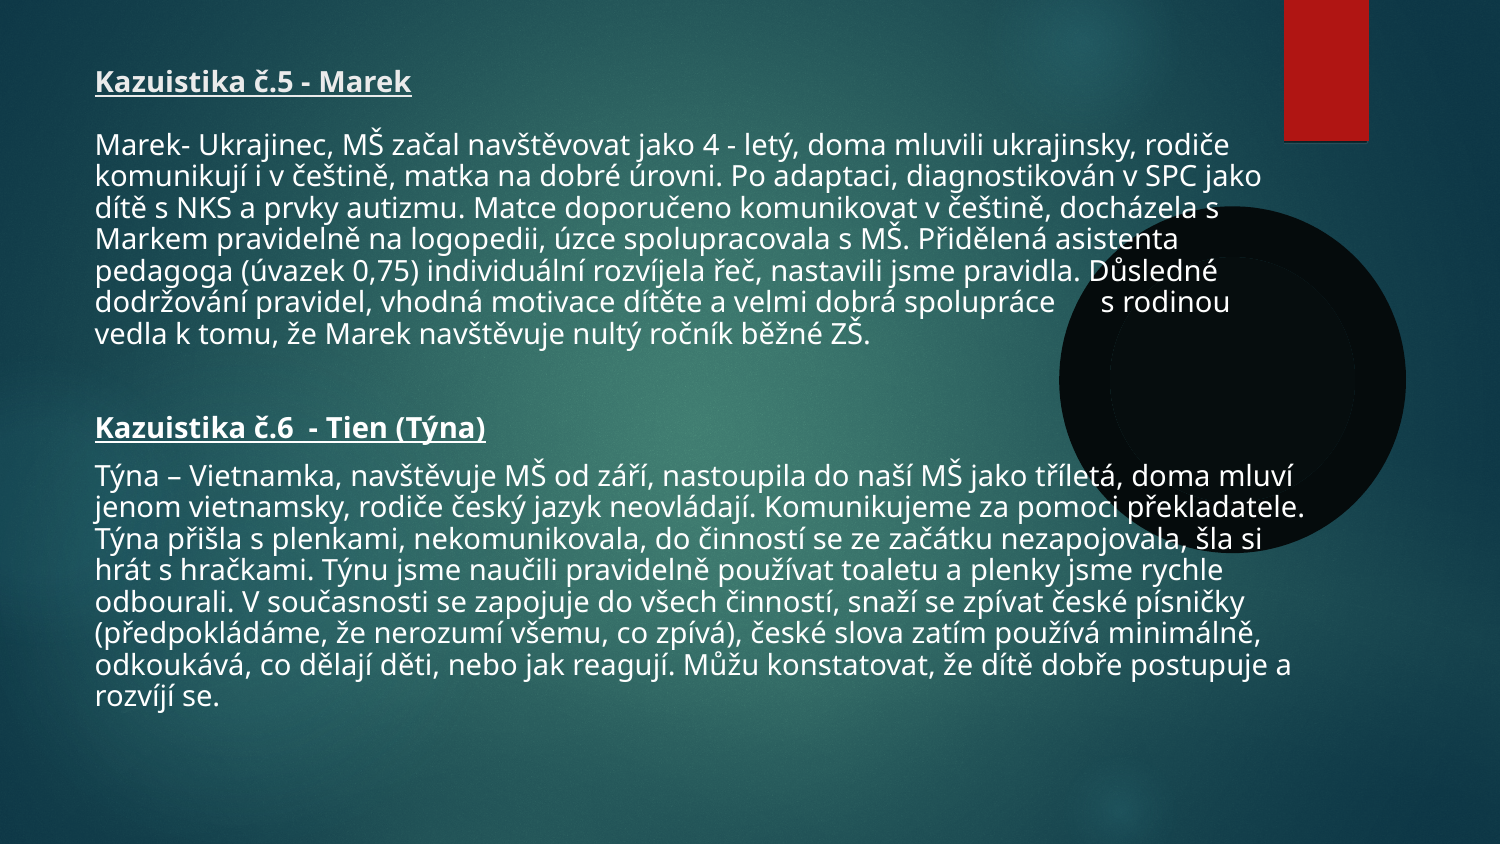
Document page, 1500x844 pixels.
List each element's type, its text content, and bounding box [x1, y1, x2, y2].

title Kazuistika č.5 - Marek [79, 55, 1237, 122]
list Marek- Ukrajinec, MŠ začal navštěvovat jako 4 - letý, doma mluvili ukrajinsky, rodiče komunikují i v češtině, matka na dobré úrovni. Po adaptaci, diagnostikován v SPC jako dítě s NKS a prvky autizmu. Matce doporučeno komunikovat v češtině, docházela s Markem pravidelně na logopedii, úzce spolupracovala s MŠ. Přidělená asistenta pedagoga (úvazek 0,75) individuální rozvíjela řeč, nastavili jsme pravidla. Důsledné dodržování pravidel, vhodná motivace dítěte a velmi dobrá spolupráce s rodinou vedla k tomu, že Marek navštěvuje nultý ročník běžné ZŠ. Kazuistika č.6 - Tien (Týna) Týna – Vietnamka, navštěvuje MŠ od září, nastoupila do naší MŠ jako tříletá, doma mluví jenom vietnamsky, rodiče český jazyk neovládají. Komunikujeme za pomoci překladatele. Týna přišla s plenkami, nekomunikovala, do činností se ze začátku nezapojovala, šla si hrát s hračkami. Týnu jsme naučili pravidelně používat toaletu a plenky jsme rychle odbourali. V současnosti se zapojuje do všech činností, snaží se zpívat české písničky (předpokládáme, že nerozumí všemu, co zpívá), české slova zatím používá minimálně, odkoukává, co dělají děti, nebo jak reagují. Můžu konstatovat, že dítě dobře postupuje a rozvíjí se. [79, 122, 1323, 769]
